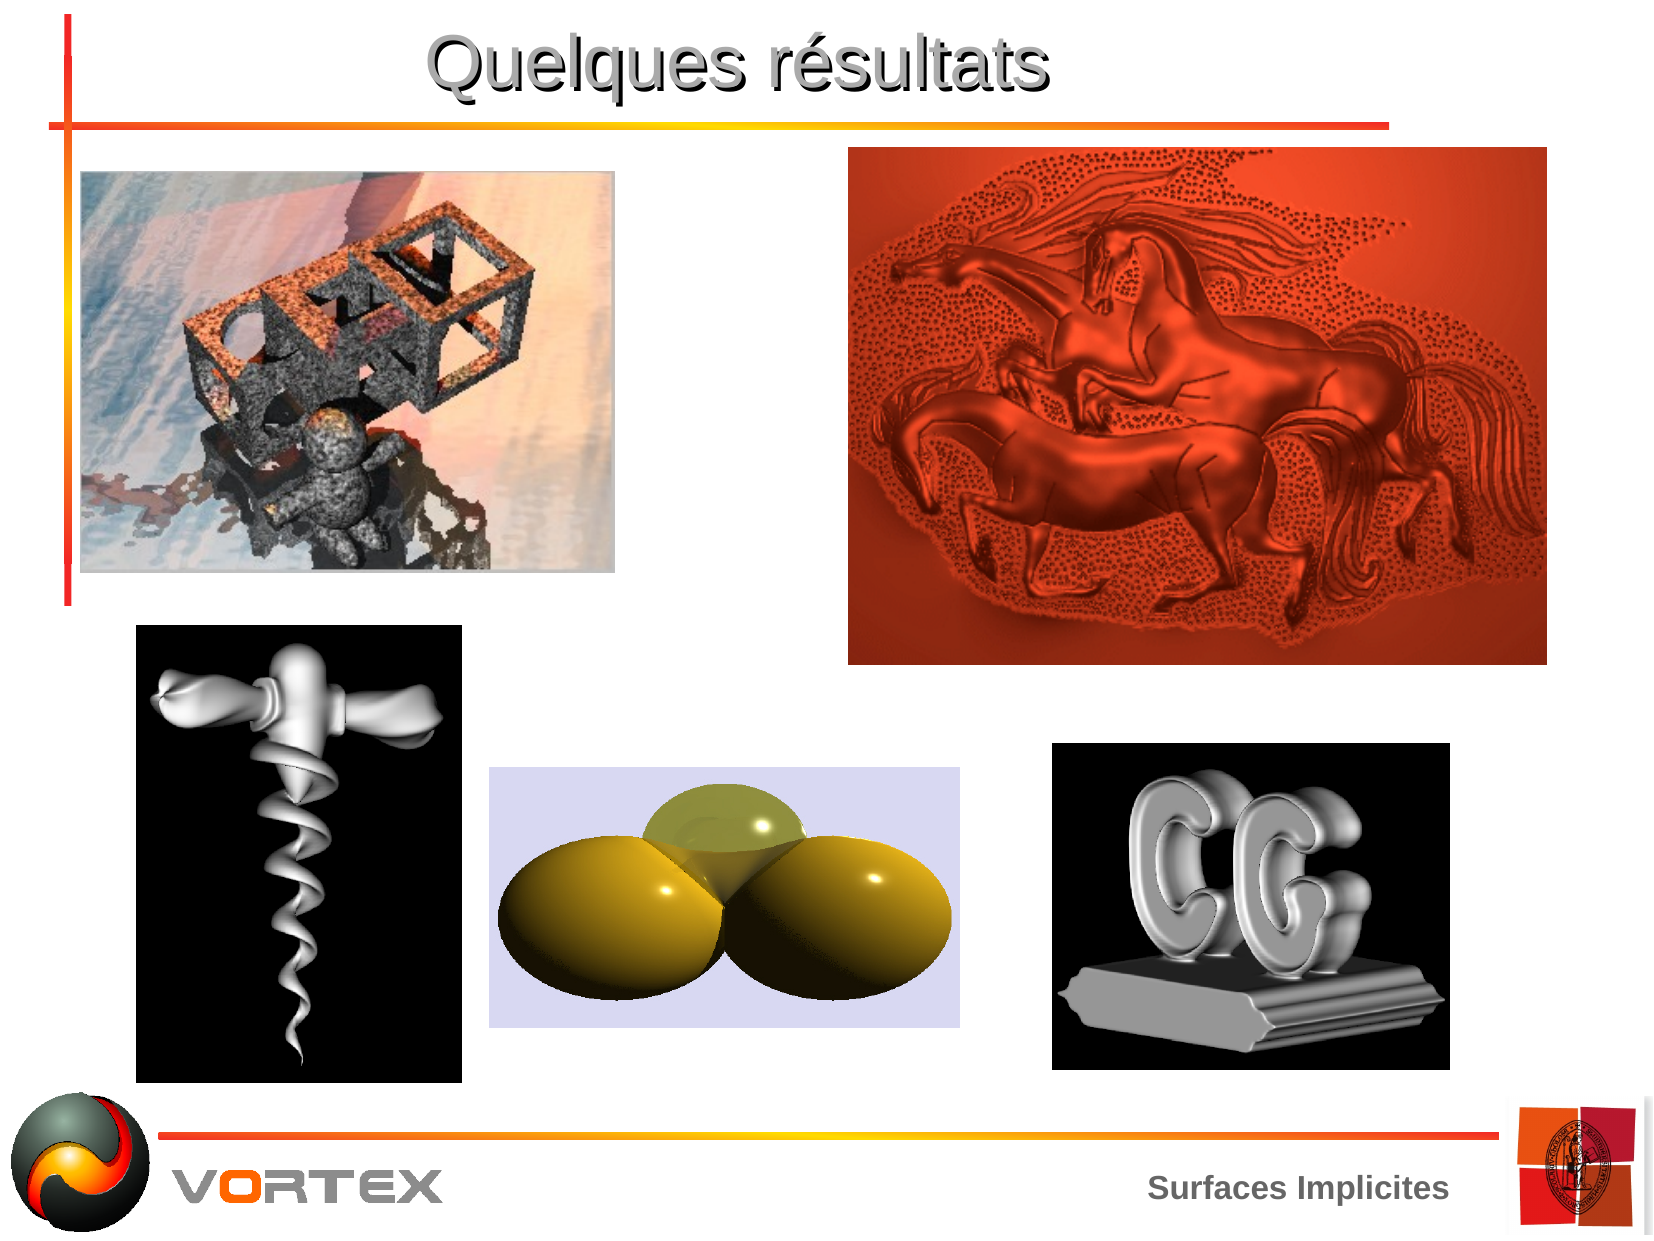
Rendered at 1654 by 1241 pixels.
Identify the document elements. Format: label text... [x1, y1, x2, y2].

picture [136, 625, 462, 1083]
title Quelques résultats [82, 4, 1392, 120]
picture [489, 767, 960, 1028]
picture [1052, 743, 1450, 1070]
picture [11, 1092, 443, 1232]
picture [80, 171, 615, 573]
picture [848, 147, 1547, 665]
picture [1505, 1096, 1653, 1235]
